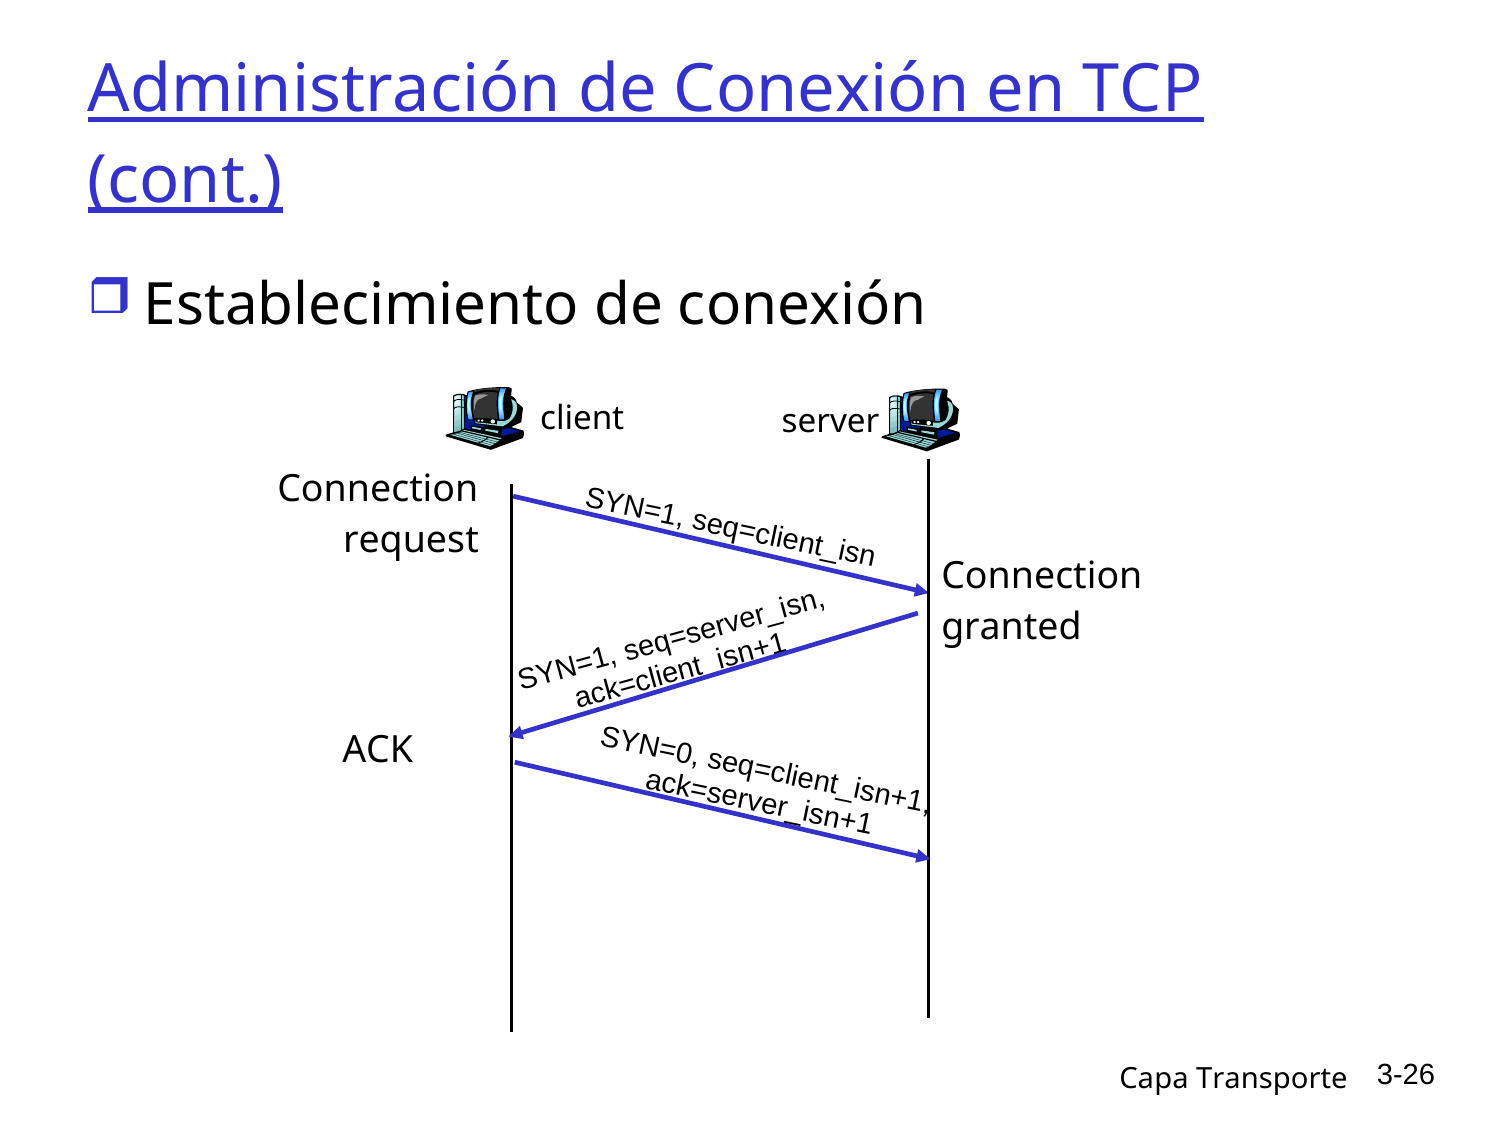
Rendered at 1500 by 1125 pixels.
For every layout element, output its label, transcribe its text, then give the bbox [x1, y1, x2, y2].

list Establecimiento de conexión [87, 262, 1363, 1006]
title Administración de Conexión en TCP (cont.) [87, 23, 1363, 239]
